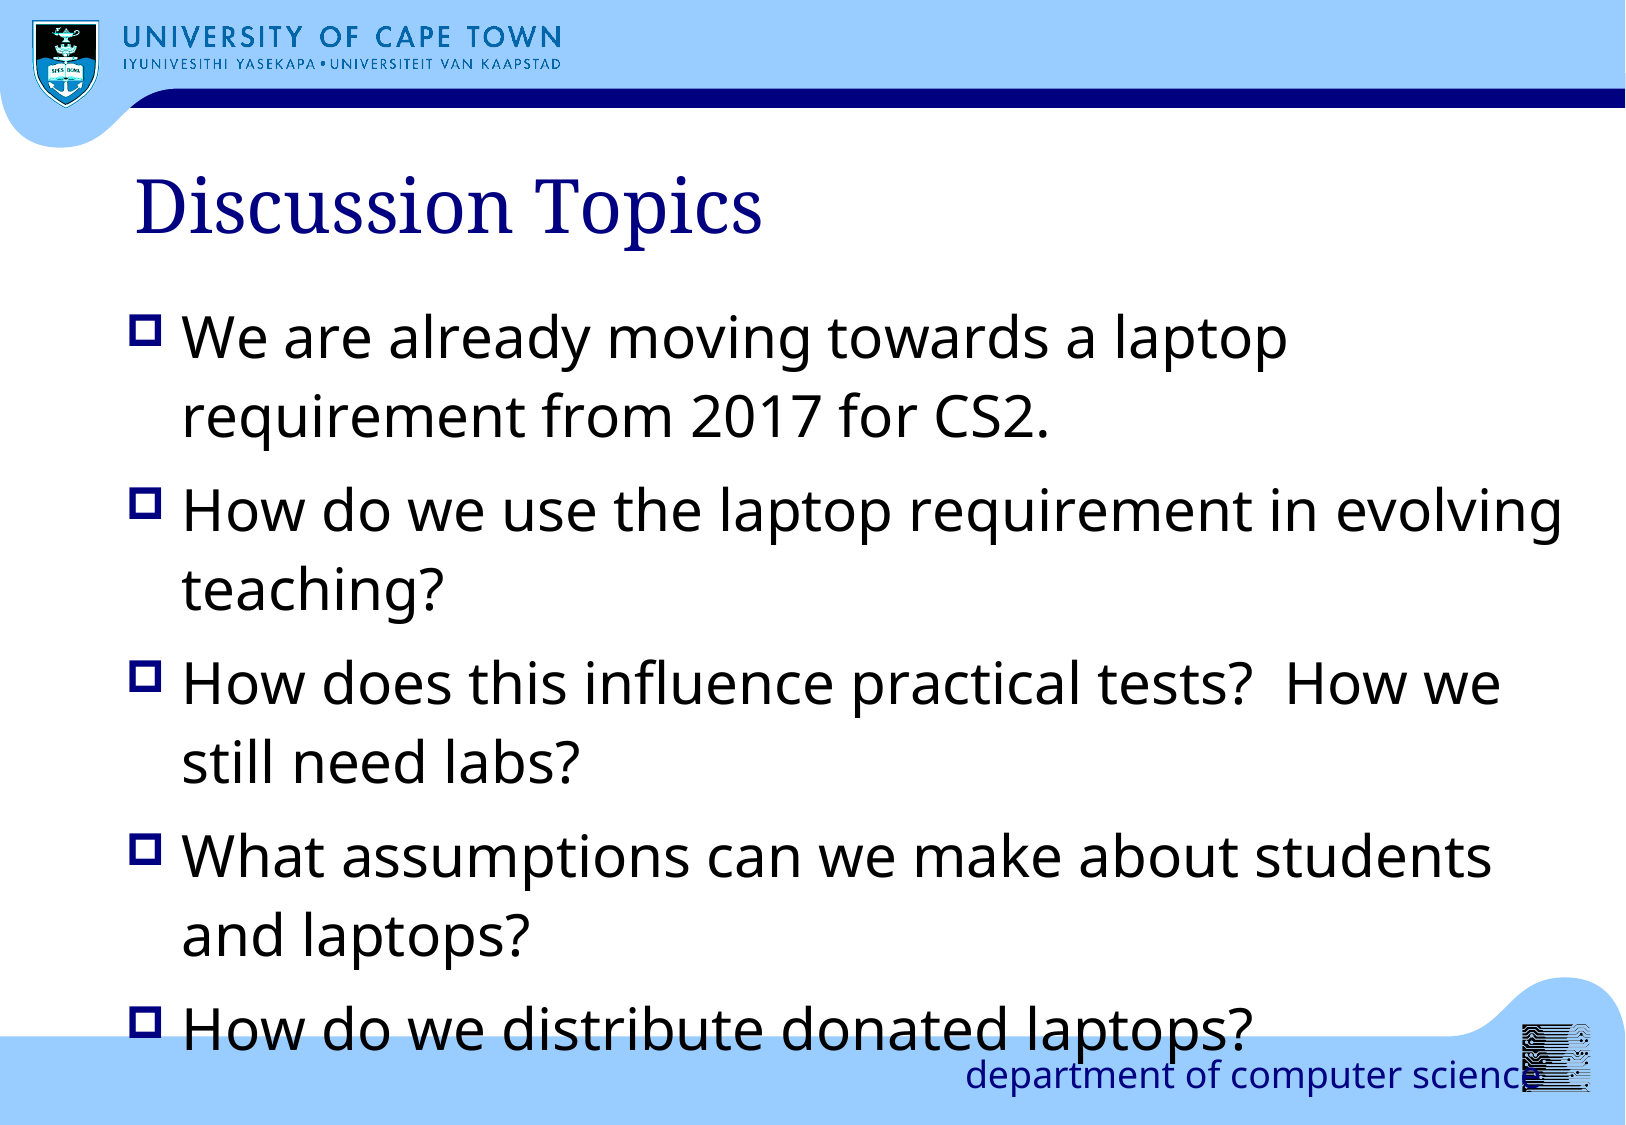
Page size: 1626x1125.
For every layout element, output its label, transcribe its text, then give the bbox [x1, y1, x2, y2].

picture [1526, 1070, 1536, 1076]
picture [120, 23, 563, 71]
list We are already moving towards a laptop requirement from 2017 for CS2. How do we use the laptop requirement in evolving teaching? How does this influence practical tests? How we still need labs? What assumptions can we make about students and laptops? How do we distribute donated laptops? [125, 296, 1570, 1039]
title Discussion Topics [134, 140, 1571, 268]
picture [1522, 1024, 1591, 1092]
picture [32, 20, 100, 109]
